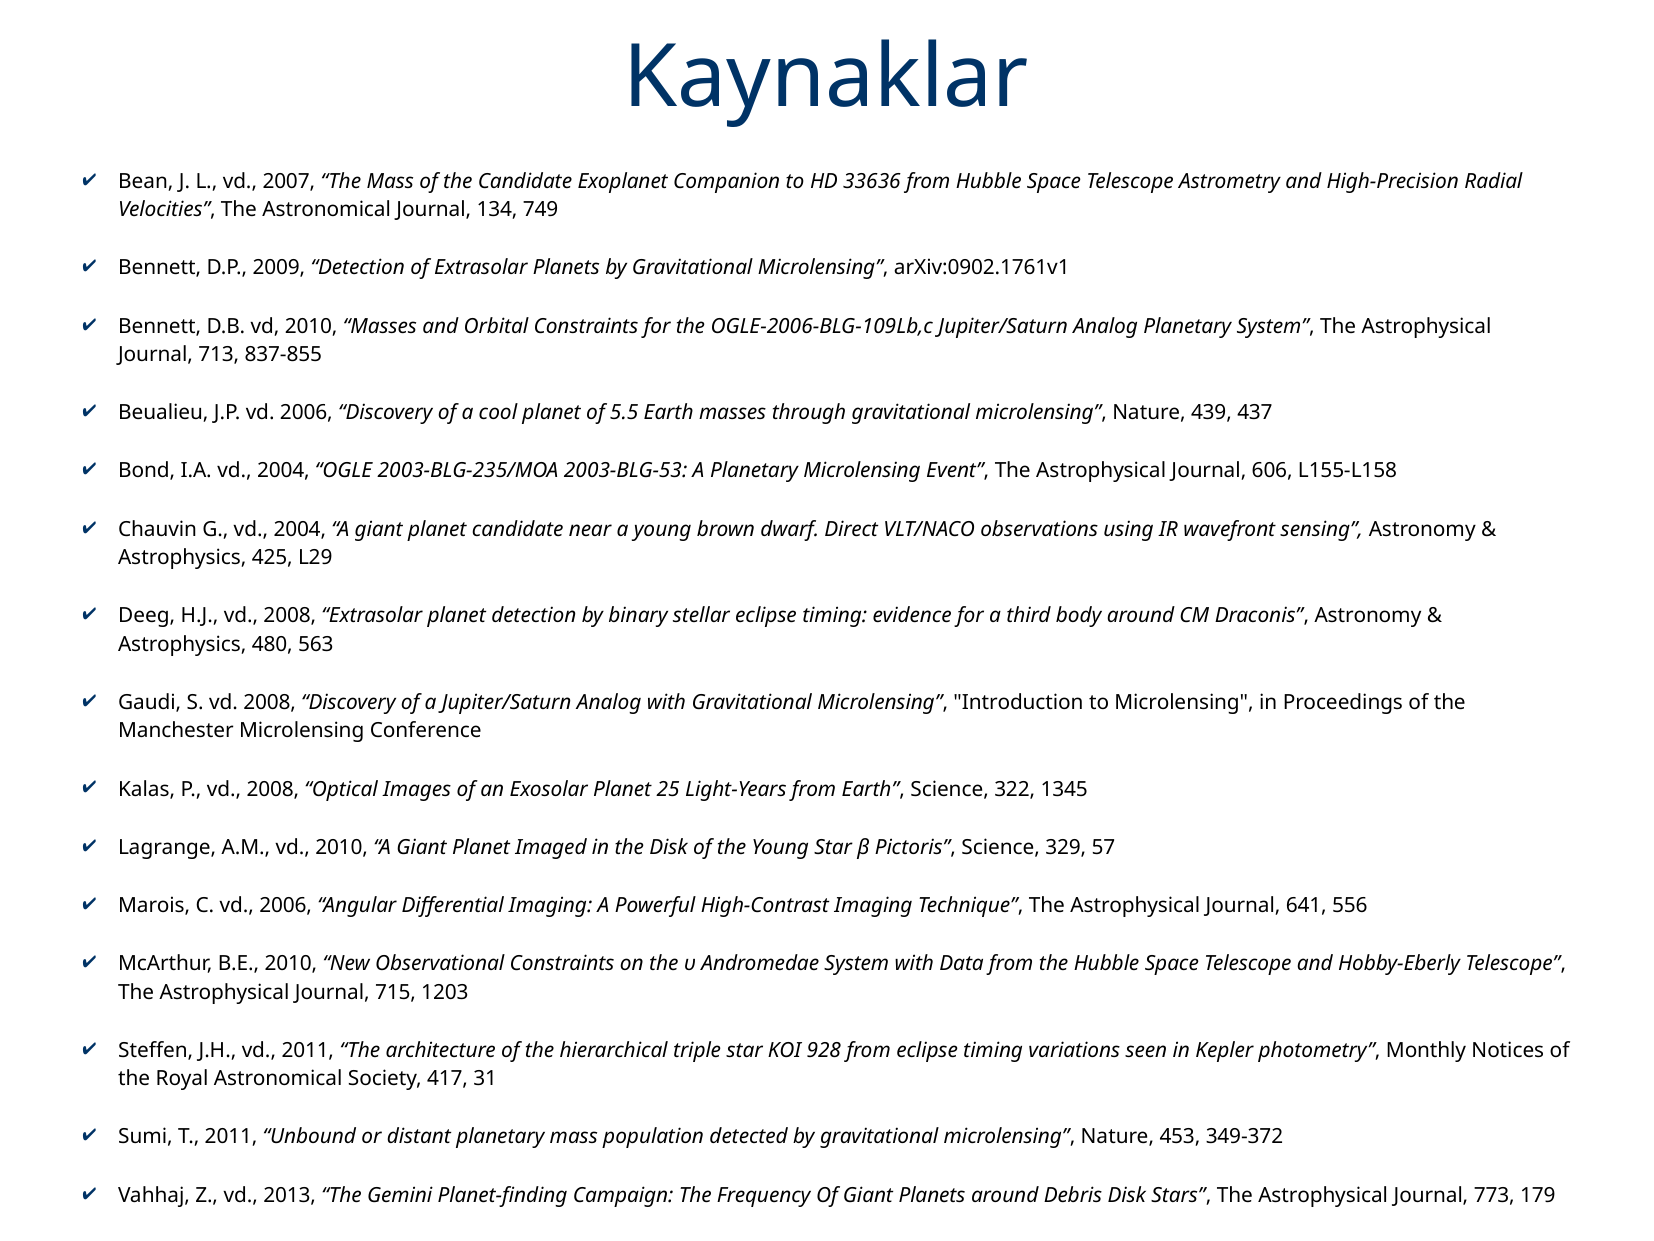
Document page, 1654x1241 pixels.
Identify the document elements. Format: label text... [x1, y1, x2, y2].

title Kaynaklar [82, 18, 1571, 126]
subtitle Bean, J. L., vd., 2007, “The Mass of the Candidate Exoplanet Companion to HD 33636 from Hubble Space Telescope Astrometry and High-Precision Radial Velocities”, The Astronomical Journal, 134, 749 Bennett, D.P., 2009, “Detection of Extrasolar Planets by Gravitational Microlensing”, arXiv:0902.1761v1 Bennett, D.B. vd, 2010, “Masses and Orbital Constraints for the OGLE-2006-BLG-109Lb,c Jupiter/Saturn Analog Planetary System”, The Astrophysical Journal, 713, 837-855 Beualieu, J.P. vd. 2006, “Discovery of a cool planet of 5.5 Earth masses through gravitational microlensing”, Nature, 439, 437 Bond, I.A. vd., 2004, “OGLE 2003-BLG-235/MOA 2003-BLG-53: A Planetary Microlensing Event”, The Astrophysical Journal, 606, L155-L158 Chauvin G., vd., 2004, “A giant planet candidate near a young brown dwarf. Direct VLT/NACO observations using IR wavefront sensing”, Astronomy & Astrophysics, 425, L29 Deeg, H.J., vd., 2008, “Extrasolar planet detection by binary stellar eclipse timing: evidence for a third body around CM Draconis”, Astronomy & Astrophysics, 480, 563 Gaudi, S. vd. 2008, “Discovery of a Jupiter/Saturn Analog with Gravitational Microlensing”, "Introduction to Microlensing", in Proceedings of the Manchester Microlensing Conference Kalas, P., vd., 2008, “Optical Images of an Exosolar Planet 25 Light-Years from Earth”, Science, 322, 1345 Lagrange, A.M., vd., 2010, “A Giant Planet Imaged in the Disk of the Young Star β Pictoris”, Science, 329, 57 Marois, C. vd., 2006, “Angular Differential Imaging: A Powerful High-Contrast Imaging Technique”, The Astrophysical Journal, 641, 556 McArthur, B.E., 2010, “New Observational Constraints on the υ Andromedae System with Data from the Hubble Space Telescope and Hobby-Eberly Telescope”, The Astrophysical Journal, 715, 1203 Steffen, J.H., vd., 2011, “The architecture of the hierarchical triple star KOI 928 from eclipse timing variations seen in Kepler photometry”, Monthly Notices of the Royal Astronomical Society, 417, 31 Sumi, T., 2011, “Unbound or distant planetary mass population detected by gravitational microlensing”, Nature, 453, 349-372 Vahhaj, Z., vd., 2013, “The Gemini Planet-finding Campaign: The Frequency Of Giant Planets around Debris Disk Stars”, The Astrophysical Journal, 773, 179 [82, 144, 1571, 1231]
